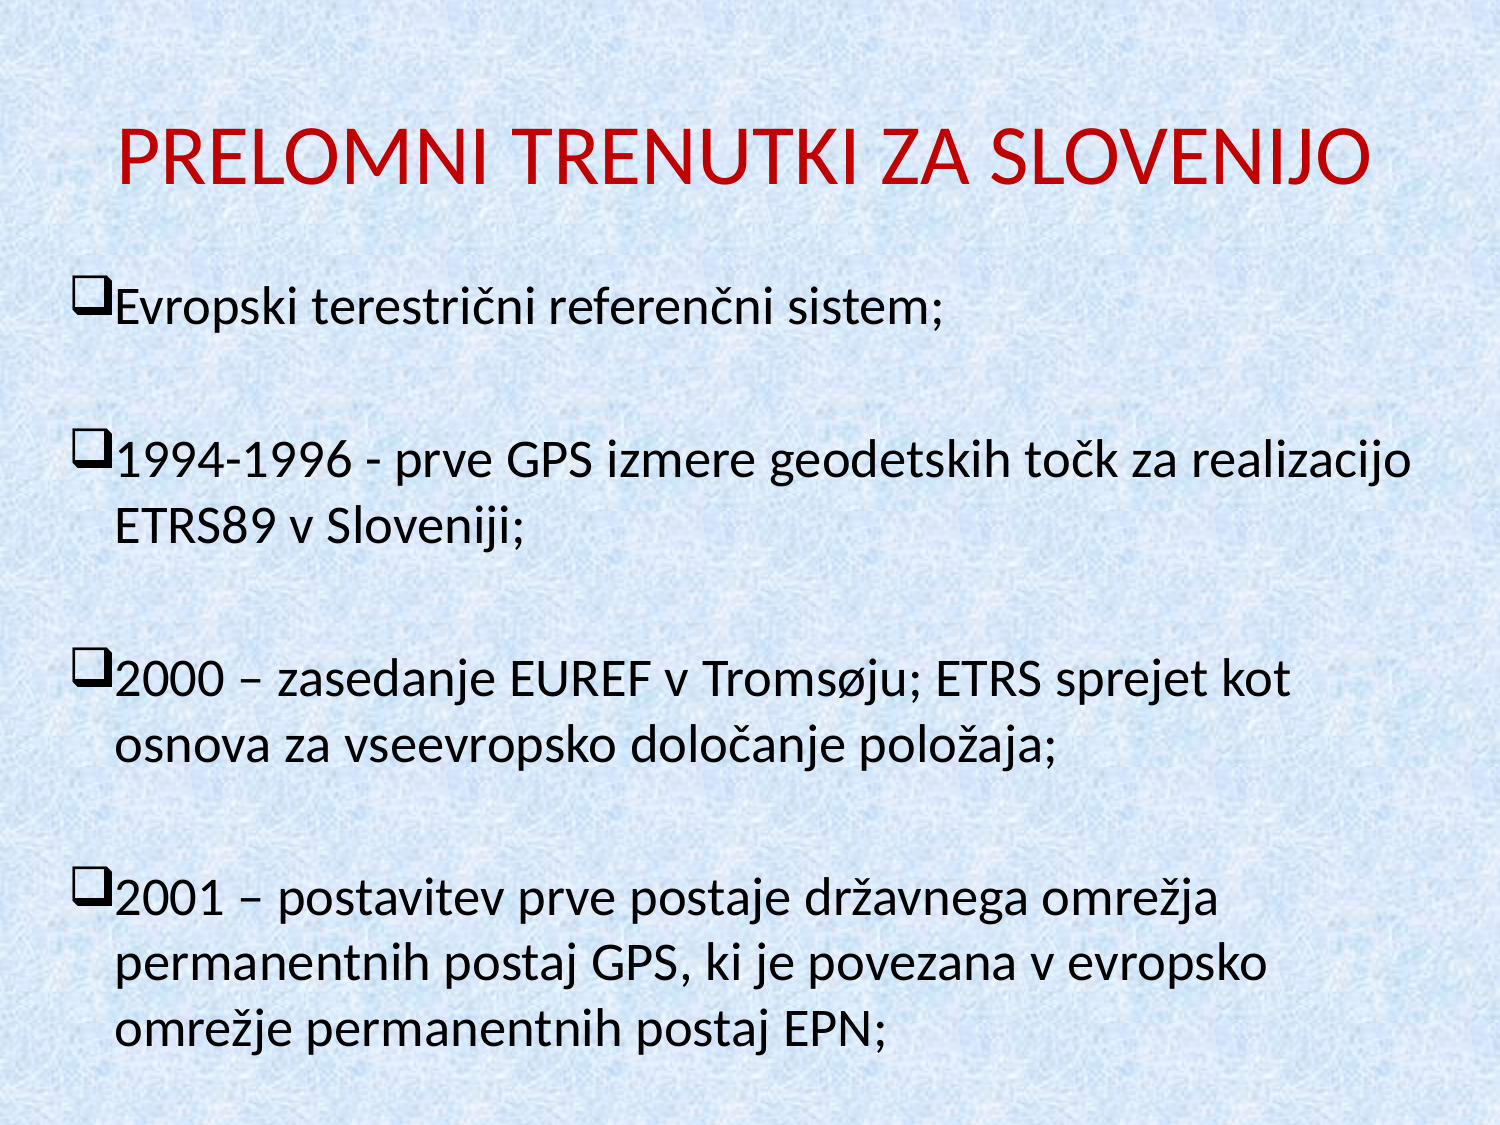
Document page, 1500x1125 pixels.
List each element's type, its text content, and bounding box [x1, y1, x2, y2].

title PRELOMNI TRENUTKI ZA SLOVENIJO [64, 45, 1425, 256]
picture [0, 0, 1500, 1125]
list Evropski terestrični referenčni sistem; 1994-1996 - prve GPS izmere geodetskih točk za realizacijo ETRS89 v Sloveniji; 2000 – zasedanje EUREF v Tromsøju; ETRS sprejet kot osnova za vseevropsko določanje položaja; 2001 – postavitev prve postaje državnega omrežja permanentnih postaj GPS, ki je povezana v evropsko omrežje permanentnih postaj EPN; [53, 262, 1447, 1071]
